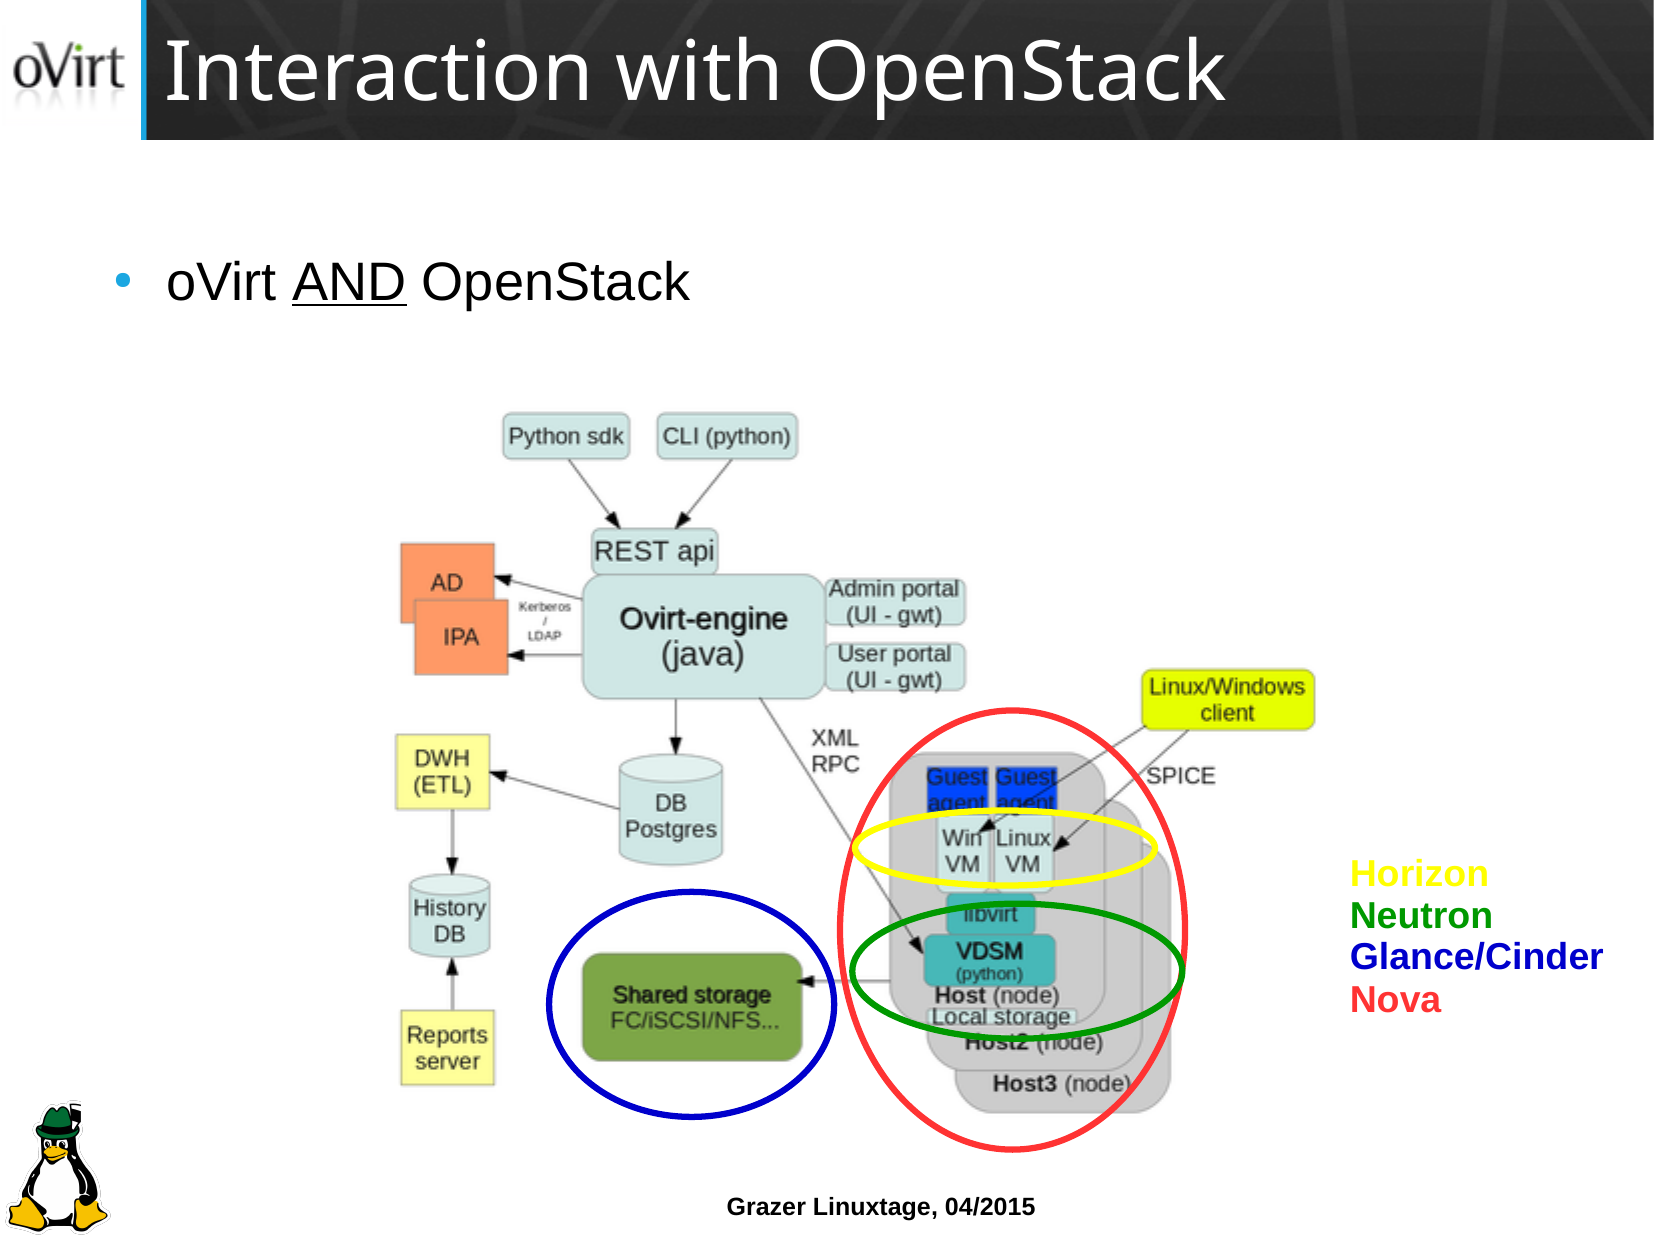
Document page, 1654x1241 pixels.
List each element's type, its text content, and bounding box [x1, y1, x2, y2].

text_box oVirt AND OpenStack [80, 244, 1570, 1125]
picture [844, 714, 1181, 1122]
title Interaction with OpenStack [164, 18, 1653, 119]
picture [0, 0, 1654, 140]
picture [341, 330, 1366, 1122]
picture [5, 1100, 111, 1235]
picture [856, 907, 1179, 1035]
picture [859, 814, 1151, 882]
text_box Horizon Neutron Glance/Cinder Nova [1335, 844, 1636, 1235]
